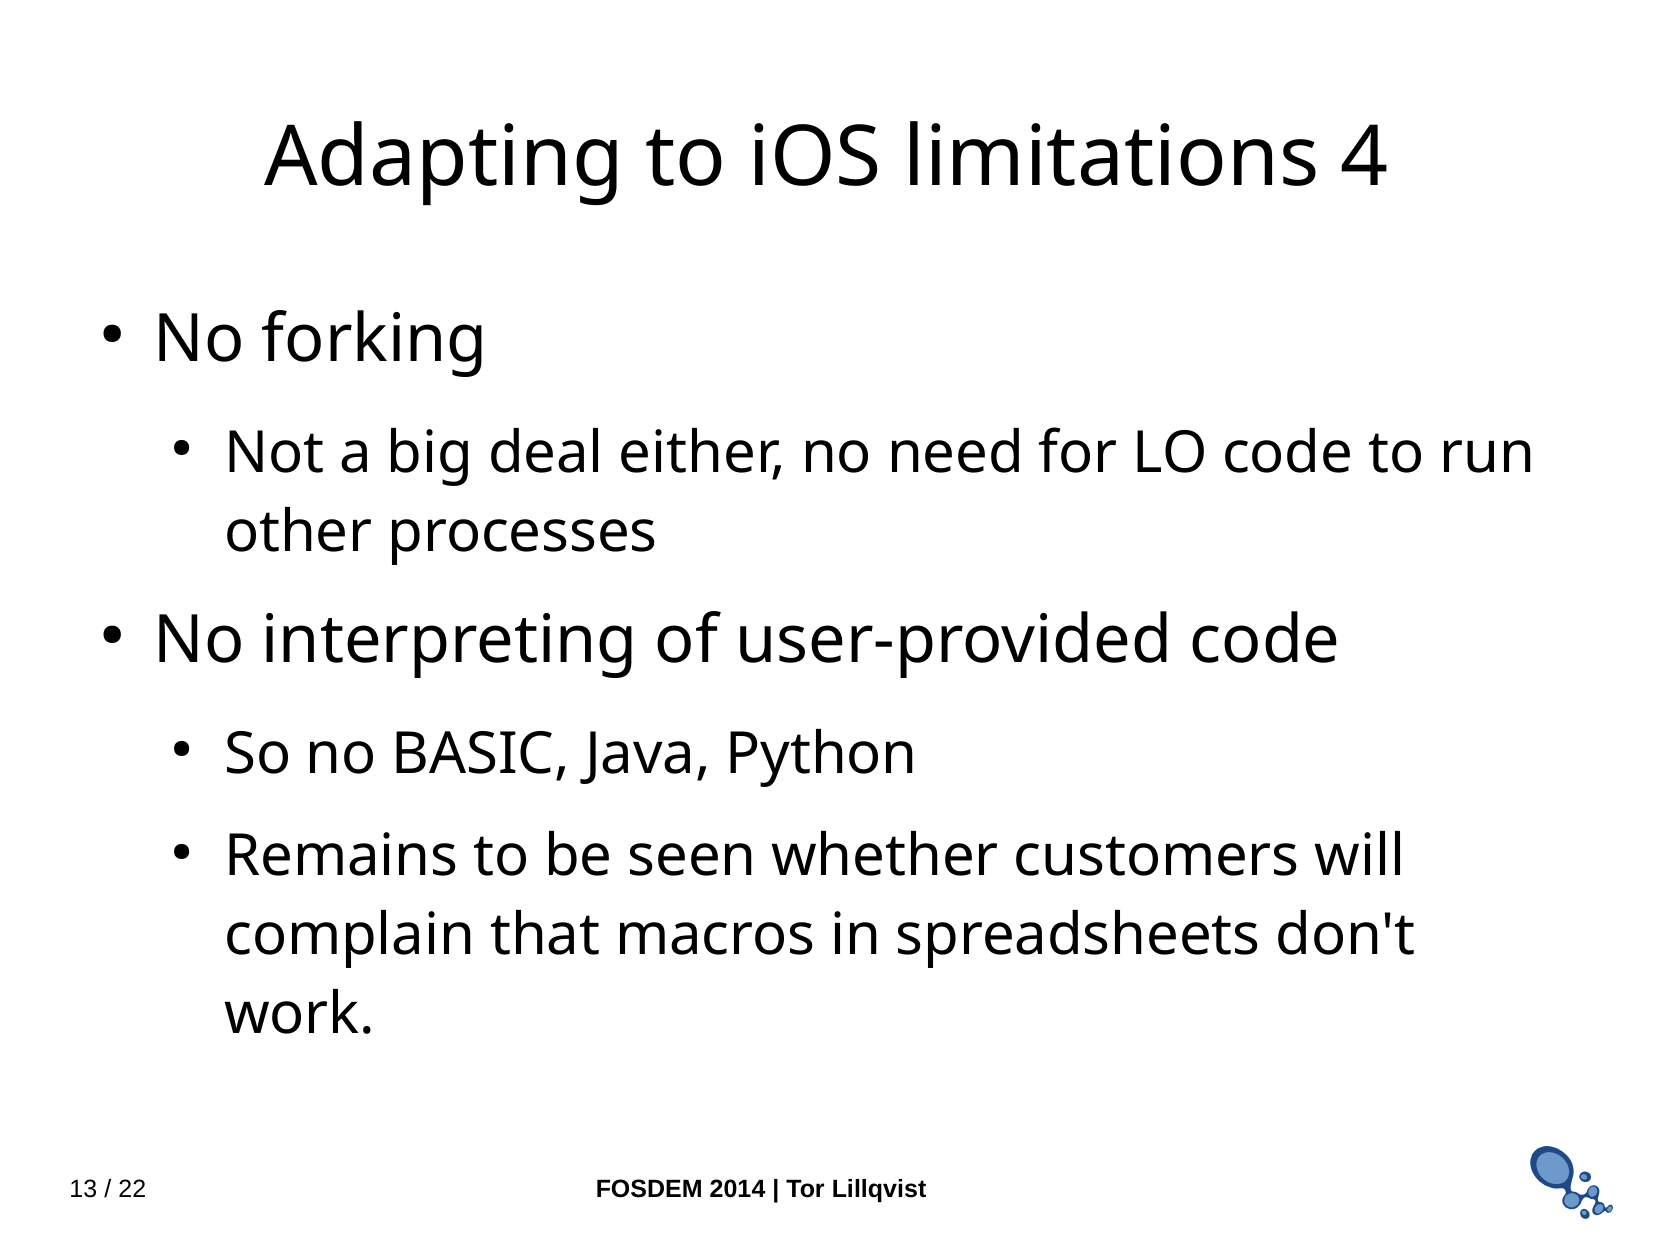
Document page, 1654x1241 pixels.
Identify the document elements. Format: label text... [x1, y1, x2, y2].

title Adapting to iOS limitations 4 [82, 49, 1571, 257]
picture [1530, 1146, 1613, 1219]
list No forking Not a big deal either, no need for LO code to run other processes No interpreting of user-provided code So no BASIC, Java, Python Remains to be seen whether customers will complain that macros in spreadsheets don't work. [82, 290, 1538, 1141]
